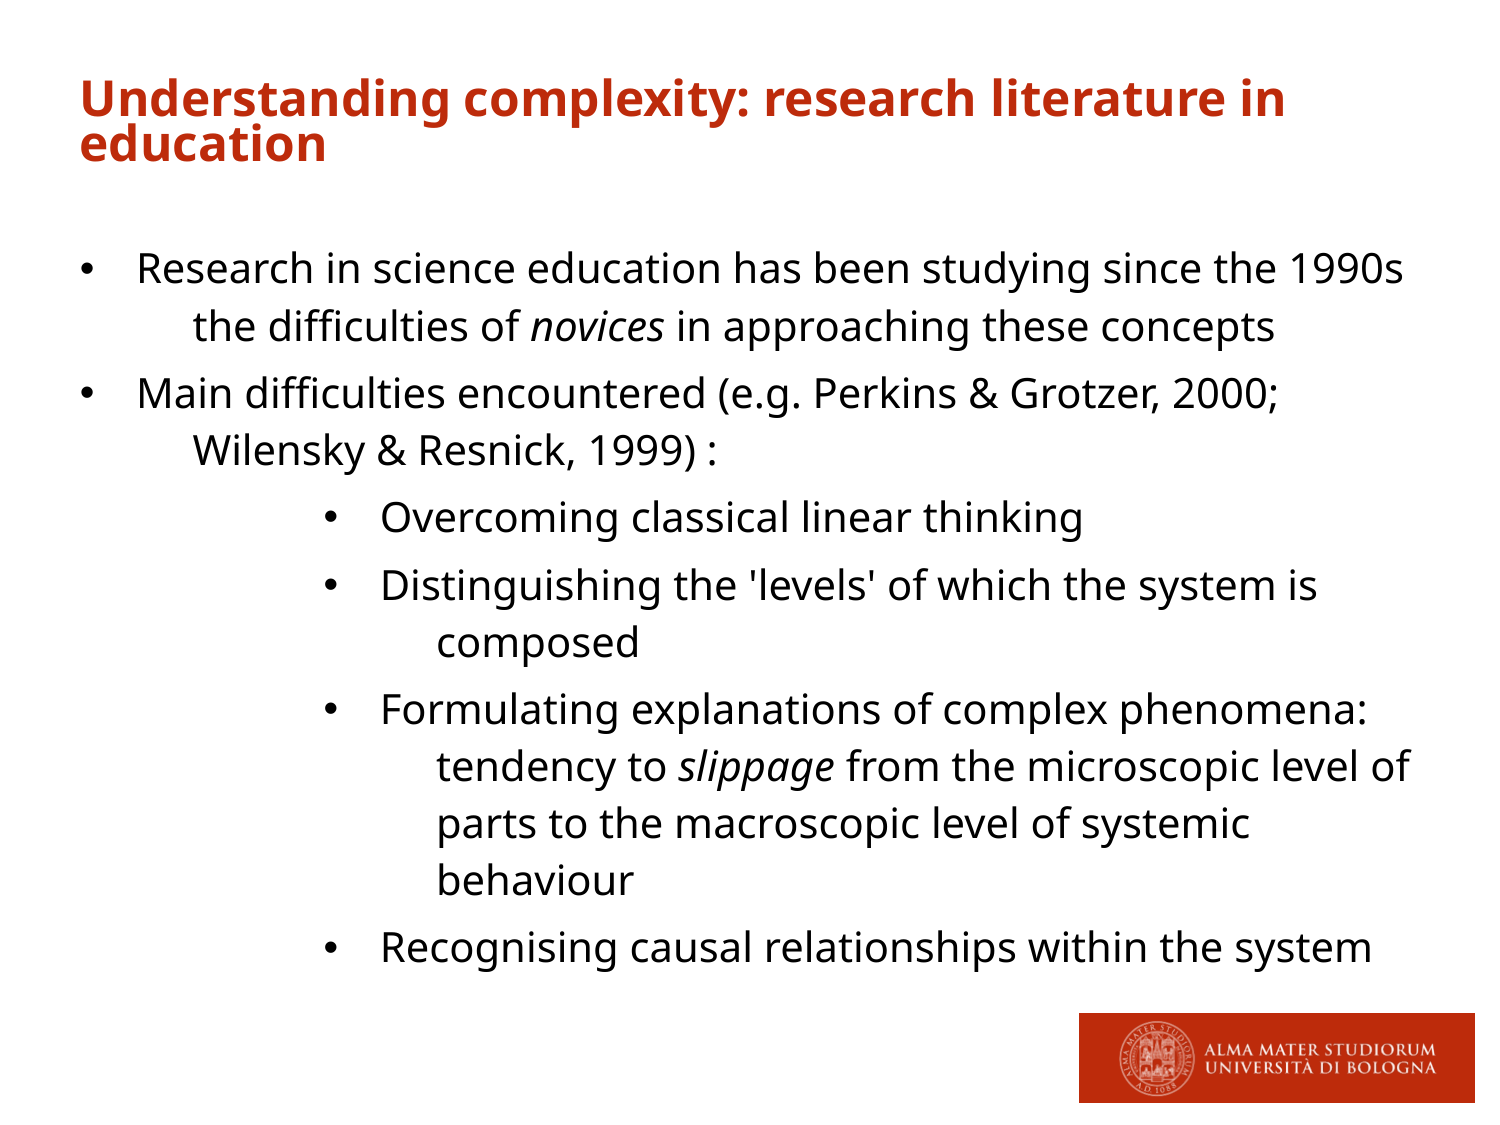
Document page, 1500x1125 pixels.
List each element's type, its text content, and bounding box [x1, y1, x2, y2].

list Understanding complexity: research literature in education [64, 78, 1447, 185]
list Research in science education has been studying since the 1990s the difficulties of novices in approaching these concepts Main difficulties encountered (e.g. Perkins & Grotzer, 2000; Wilensky & Resnick, 1999) : Overcoming classical linear thinking Distinguishing the 'levels' of which the system is composed Formulating explanations of complex phenomena: tendency to slippage from the microscopic level of parts to the macroscopic level of systemic behaviour Recognising causal relationships within the system [64, 231, 1447, 988]
